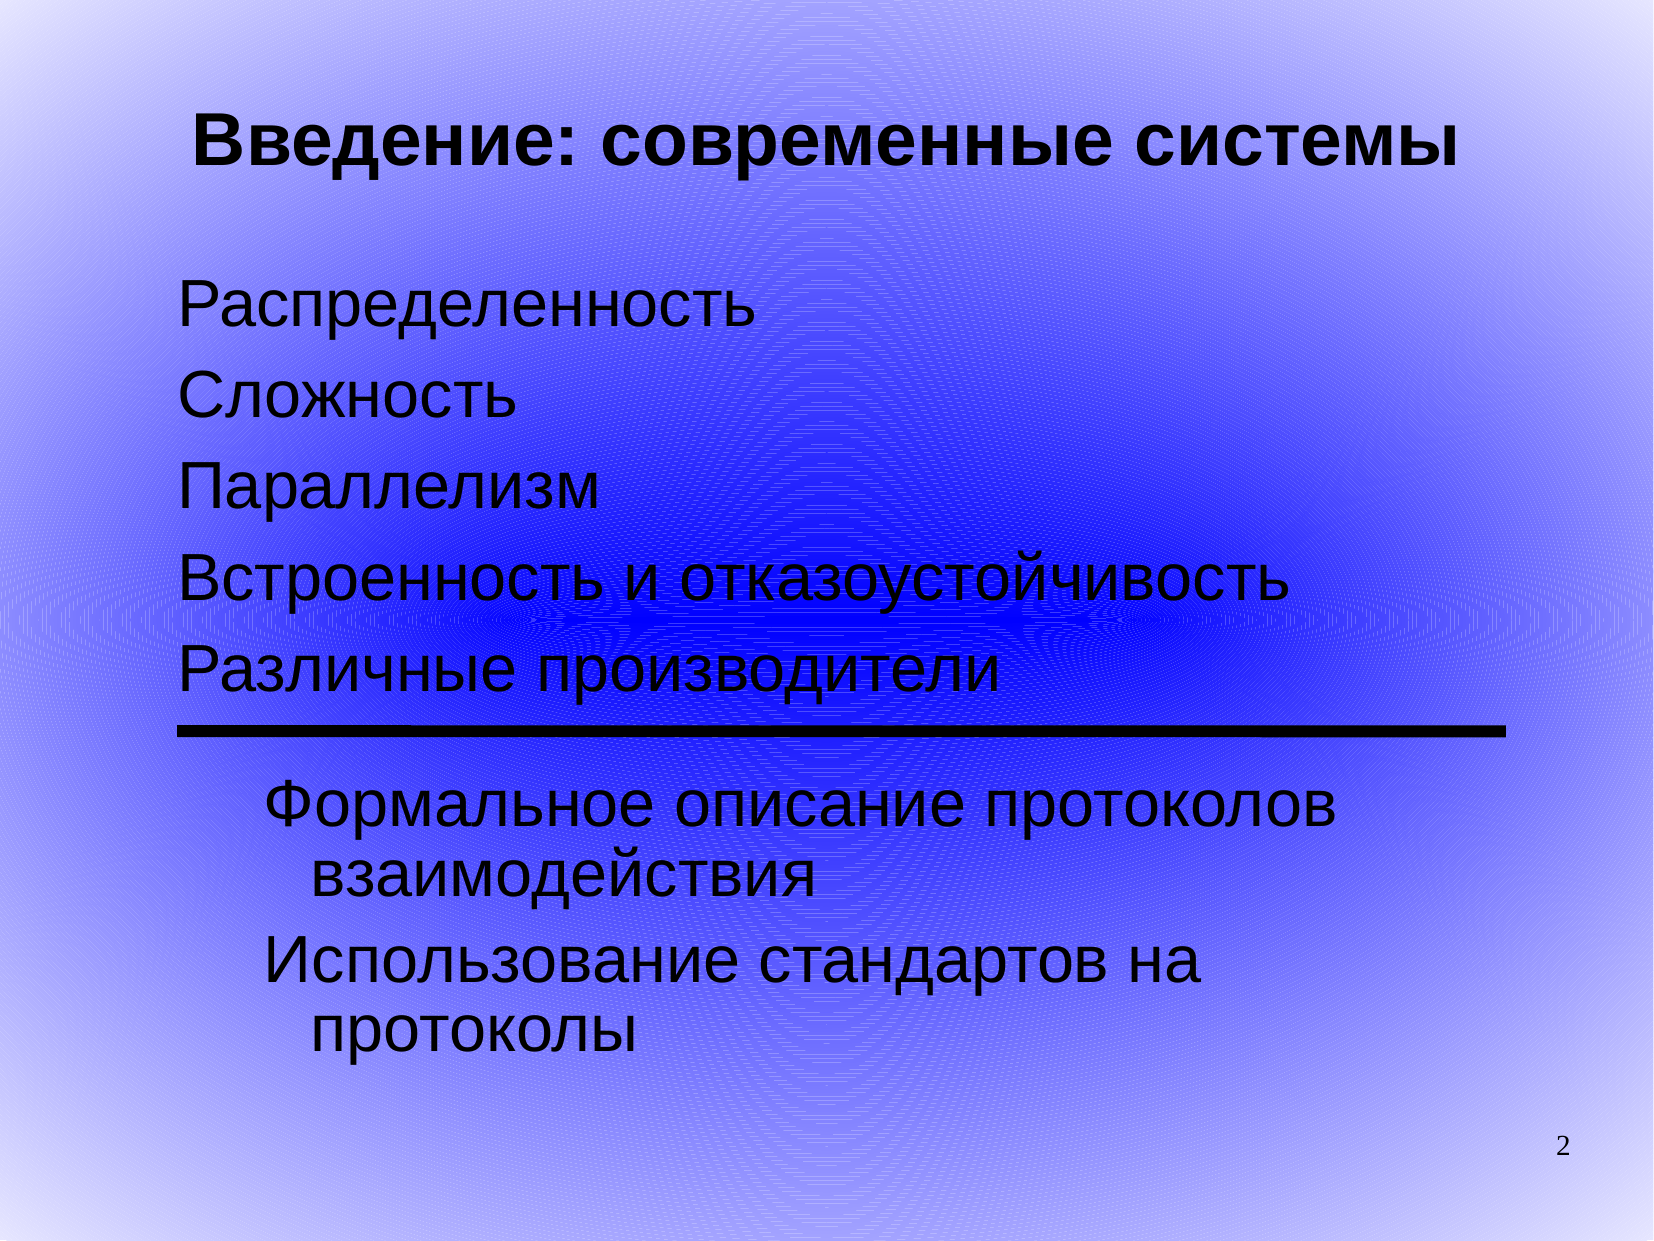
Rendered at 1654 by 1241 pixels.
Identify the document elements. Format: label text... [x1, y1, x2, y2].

text_box Распределенность Сложность Параллелизм Встроенность и отказоустойчивость Различные производители [177, 265, 1528, 798]
text_box Формальное описание протоколов взаимодействия Использование стандартов на протоколы [188, 770, 1489, 1066]
text_box Введение: современные системы [151, 89, 1502, 189]
